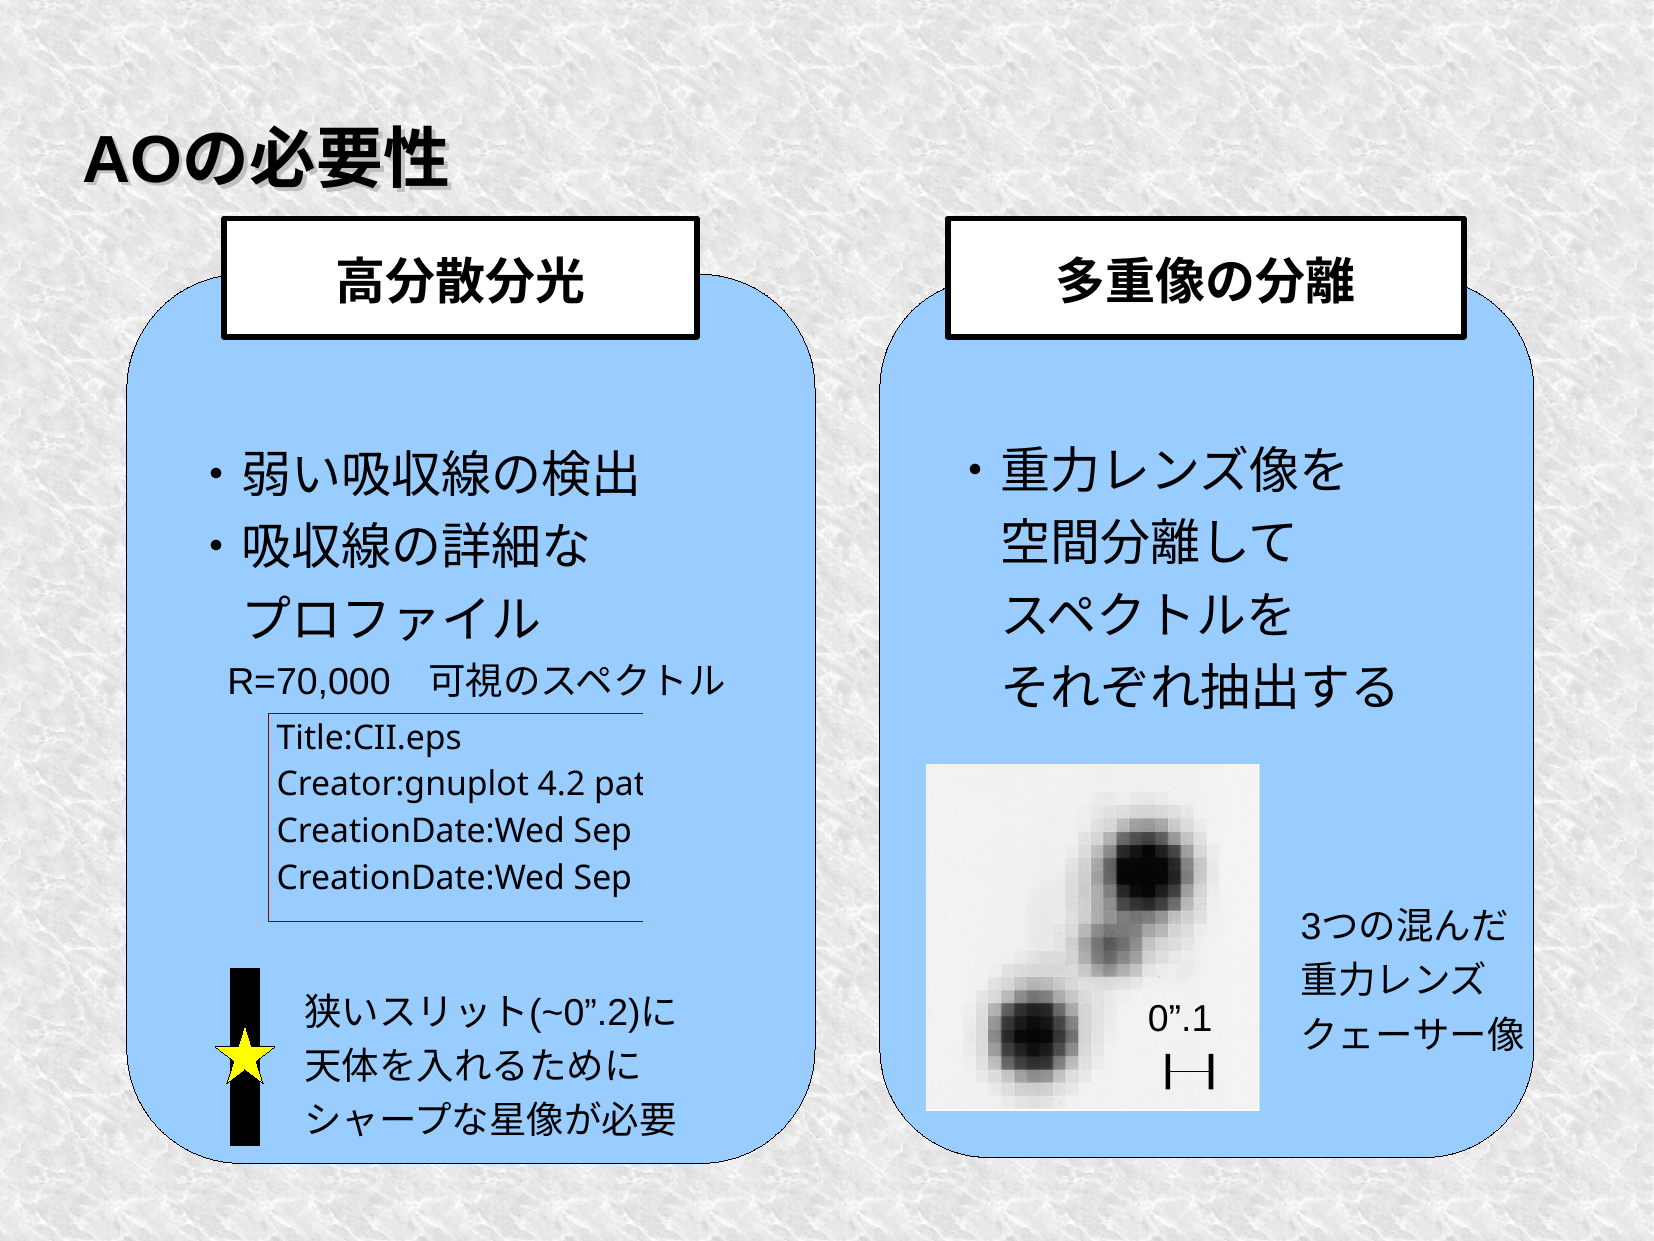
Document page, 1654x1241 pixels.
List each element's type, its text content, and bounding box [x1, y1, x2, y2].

chart [925, 764, 1260, 1111]
text_box 3つの混んだ 重力レンズ クェーサー像 [1285, 888, 1583, 1087]
text_box ・弱い吸収線の検出 ・吸収線の詳細な プロファイル [177, 427, 657, 680]
picture [0, 0, 1654, 1241]
text_box 高分散分光 [224, 218, 697, 337]
title AOの必要性 [82, 33, 1571, 273]
text_box 0”.1 [1133, 990, 1243, 1062]
text_box [879, 286, 1534, 1158]
text_box ・重力レンズ像を 空間分離して スペクトルを それぞれ抽出する [935, 422, 1495, 759]
text_box [126, 274, 816, 1164]
text_box 多重像の分離 [947, 218, 1464, 337]
text_box 狭いスリット(~0”.2)に 天体を入れるために シャープな星像が必要 [289, 974, 695, 1133]
text_box R=70,000 可視のスペクトル [212, 643, 743, 707]
